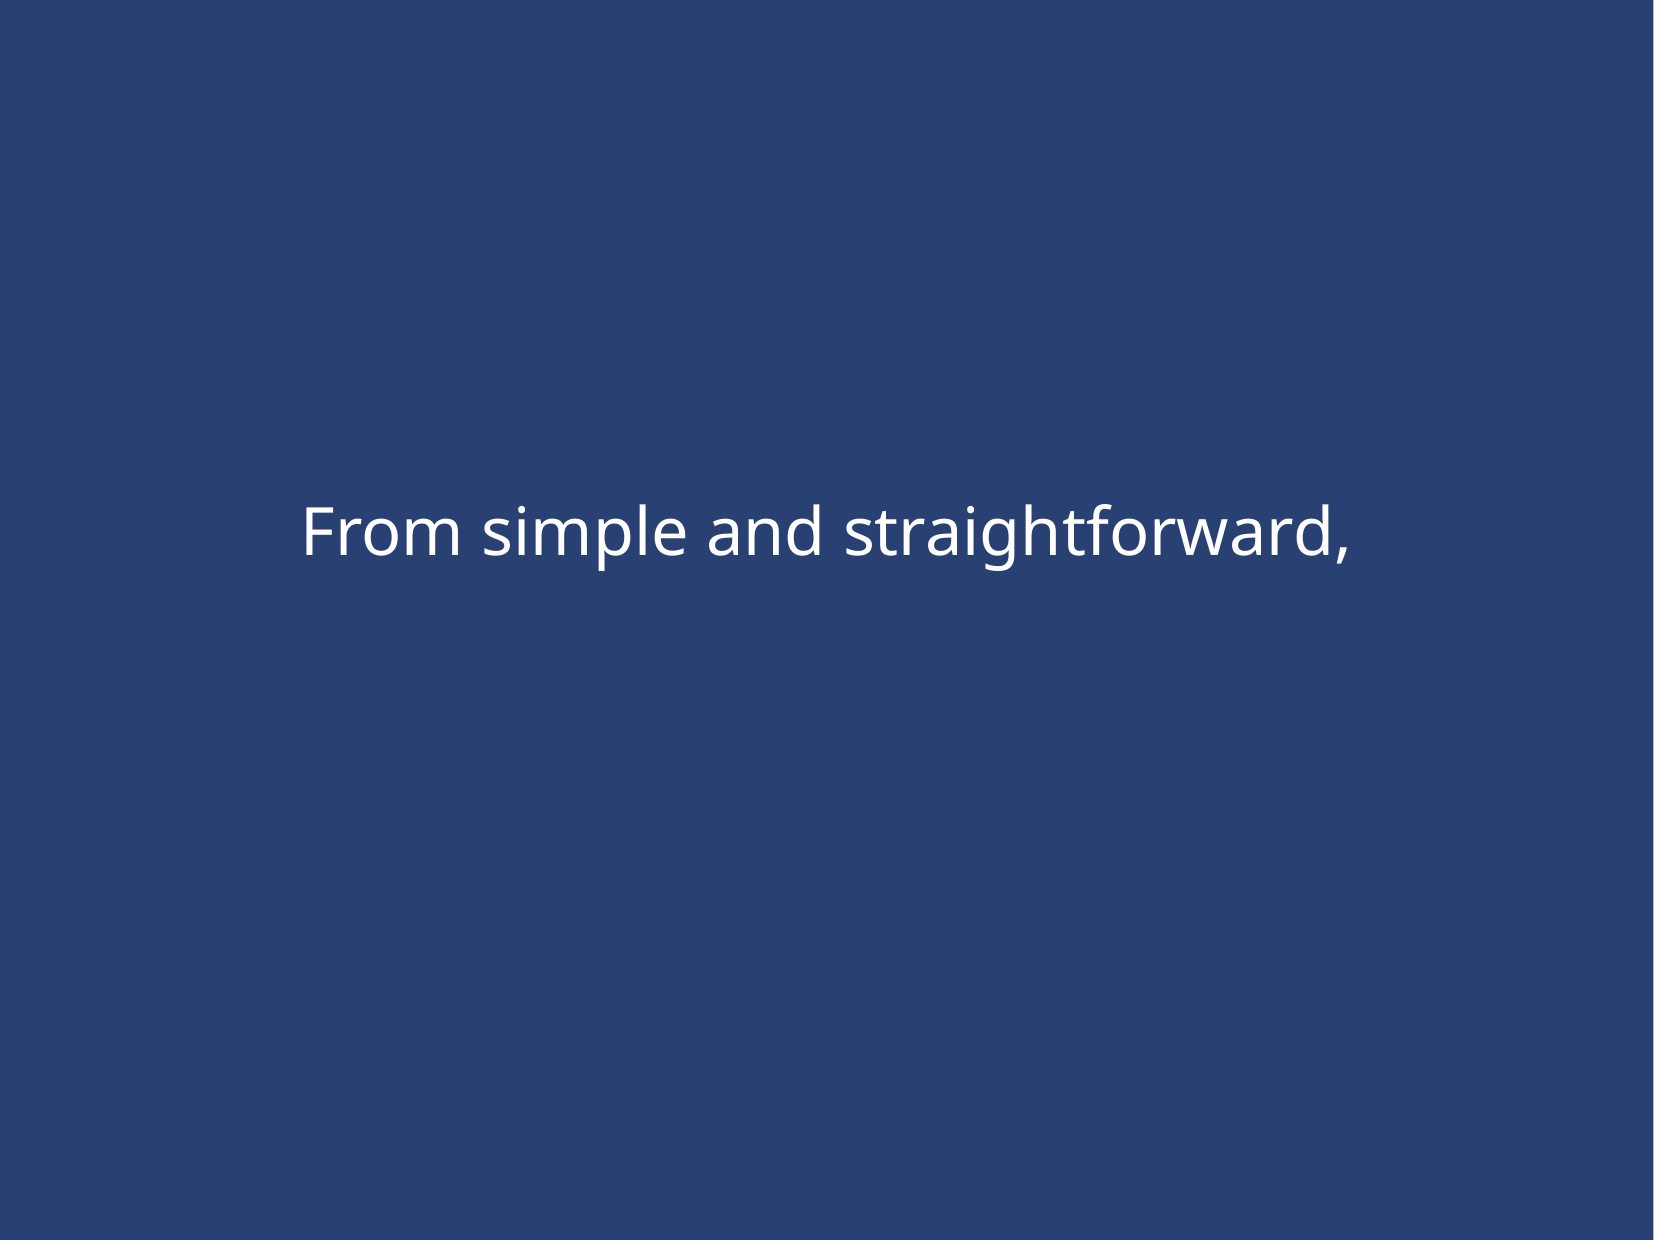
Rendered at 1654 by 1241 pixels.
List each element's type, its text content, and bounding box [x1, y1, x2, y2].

subtitle From simple and straightforward, [82, 49, 1571, 1109]
